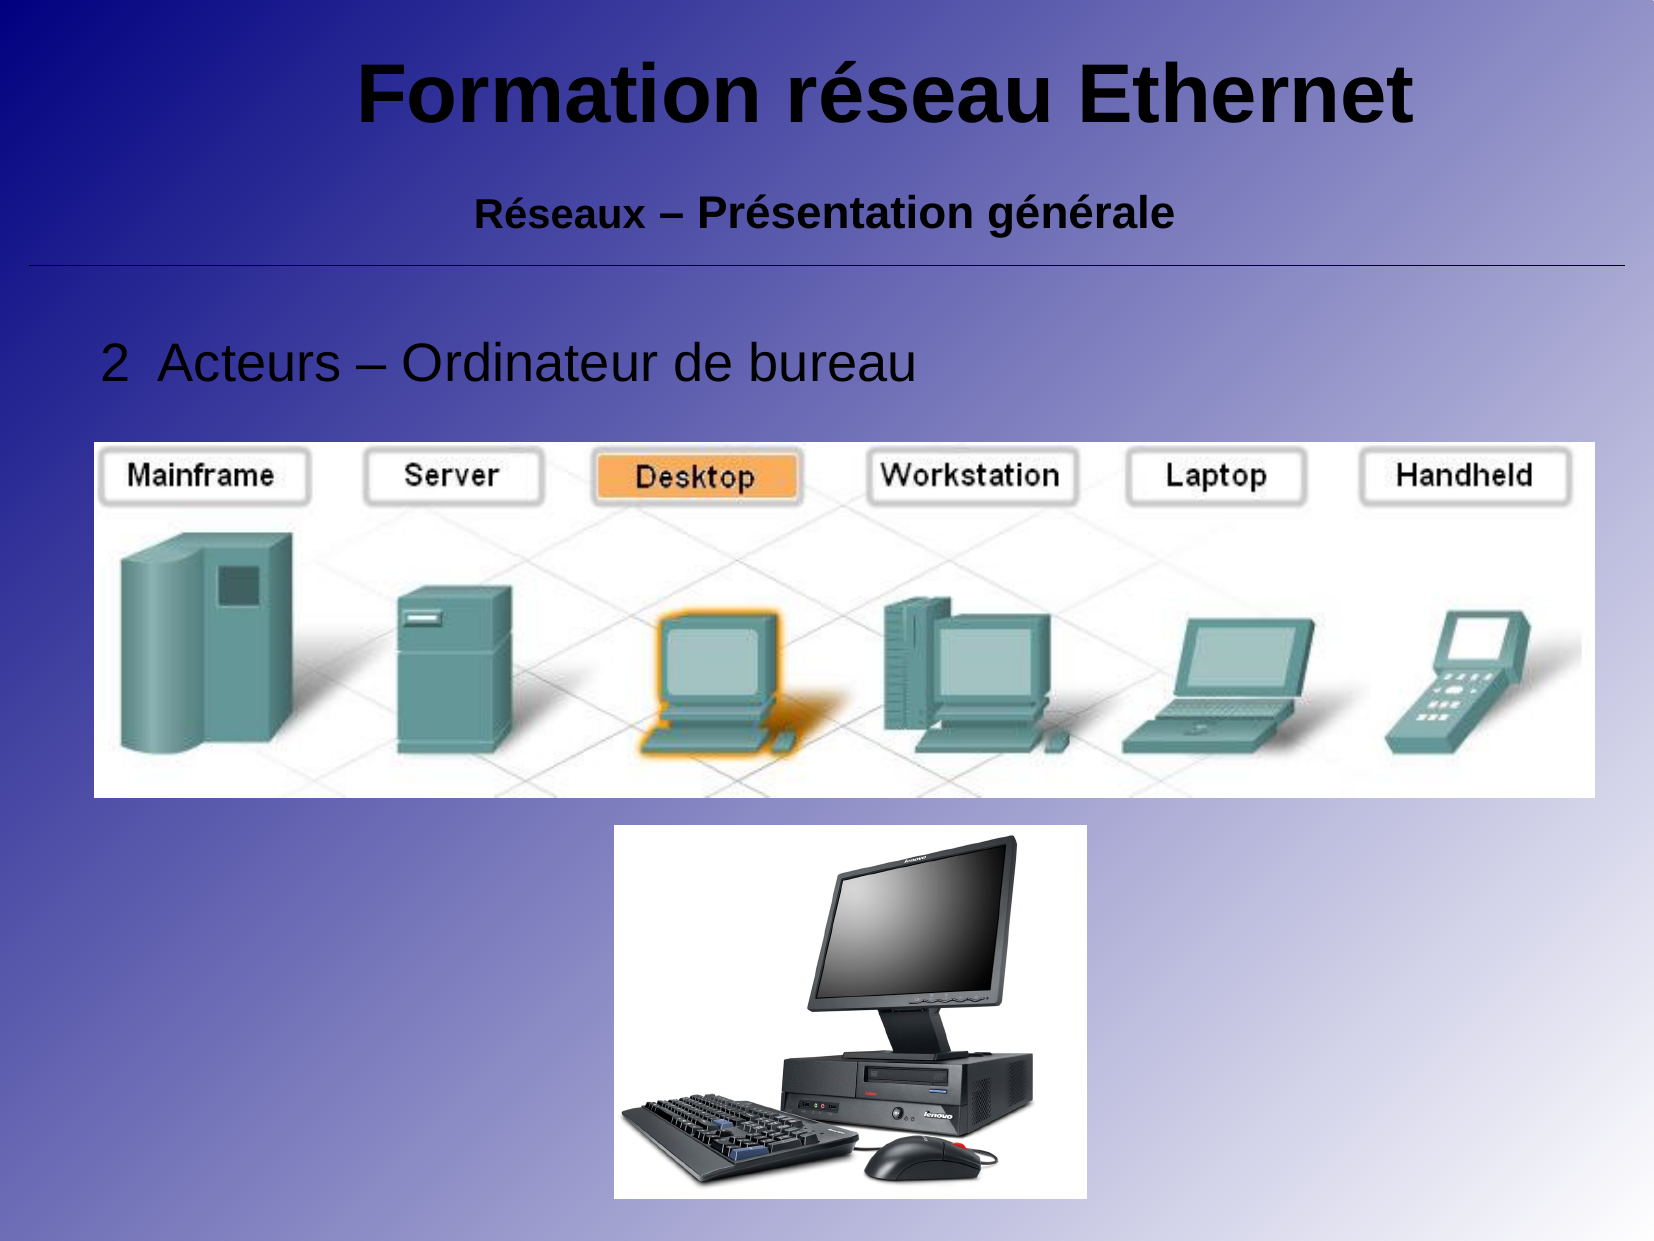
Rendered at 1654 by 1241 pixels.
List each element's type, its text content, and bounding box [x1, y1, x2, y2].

text_box 2 Acteurs – Ordinateur de bureau [85, 324, 934, 401]
picture [94, 442, 1595, 798]
text_box Réseaux – Présentation générale [29, 266, 1621, 354]
text_box Réseaux – Présentation générale [29, 177, 1621, 265]
picture [614, 825, 1087, 1199]
text_box Formation réseau Ethernet [324, 39, 1447, 148]
